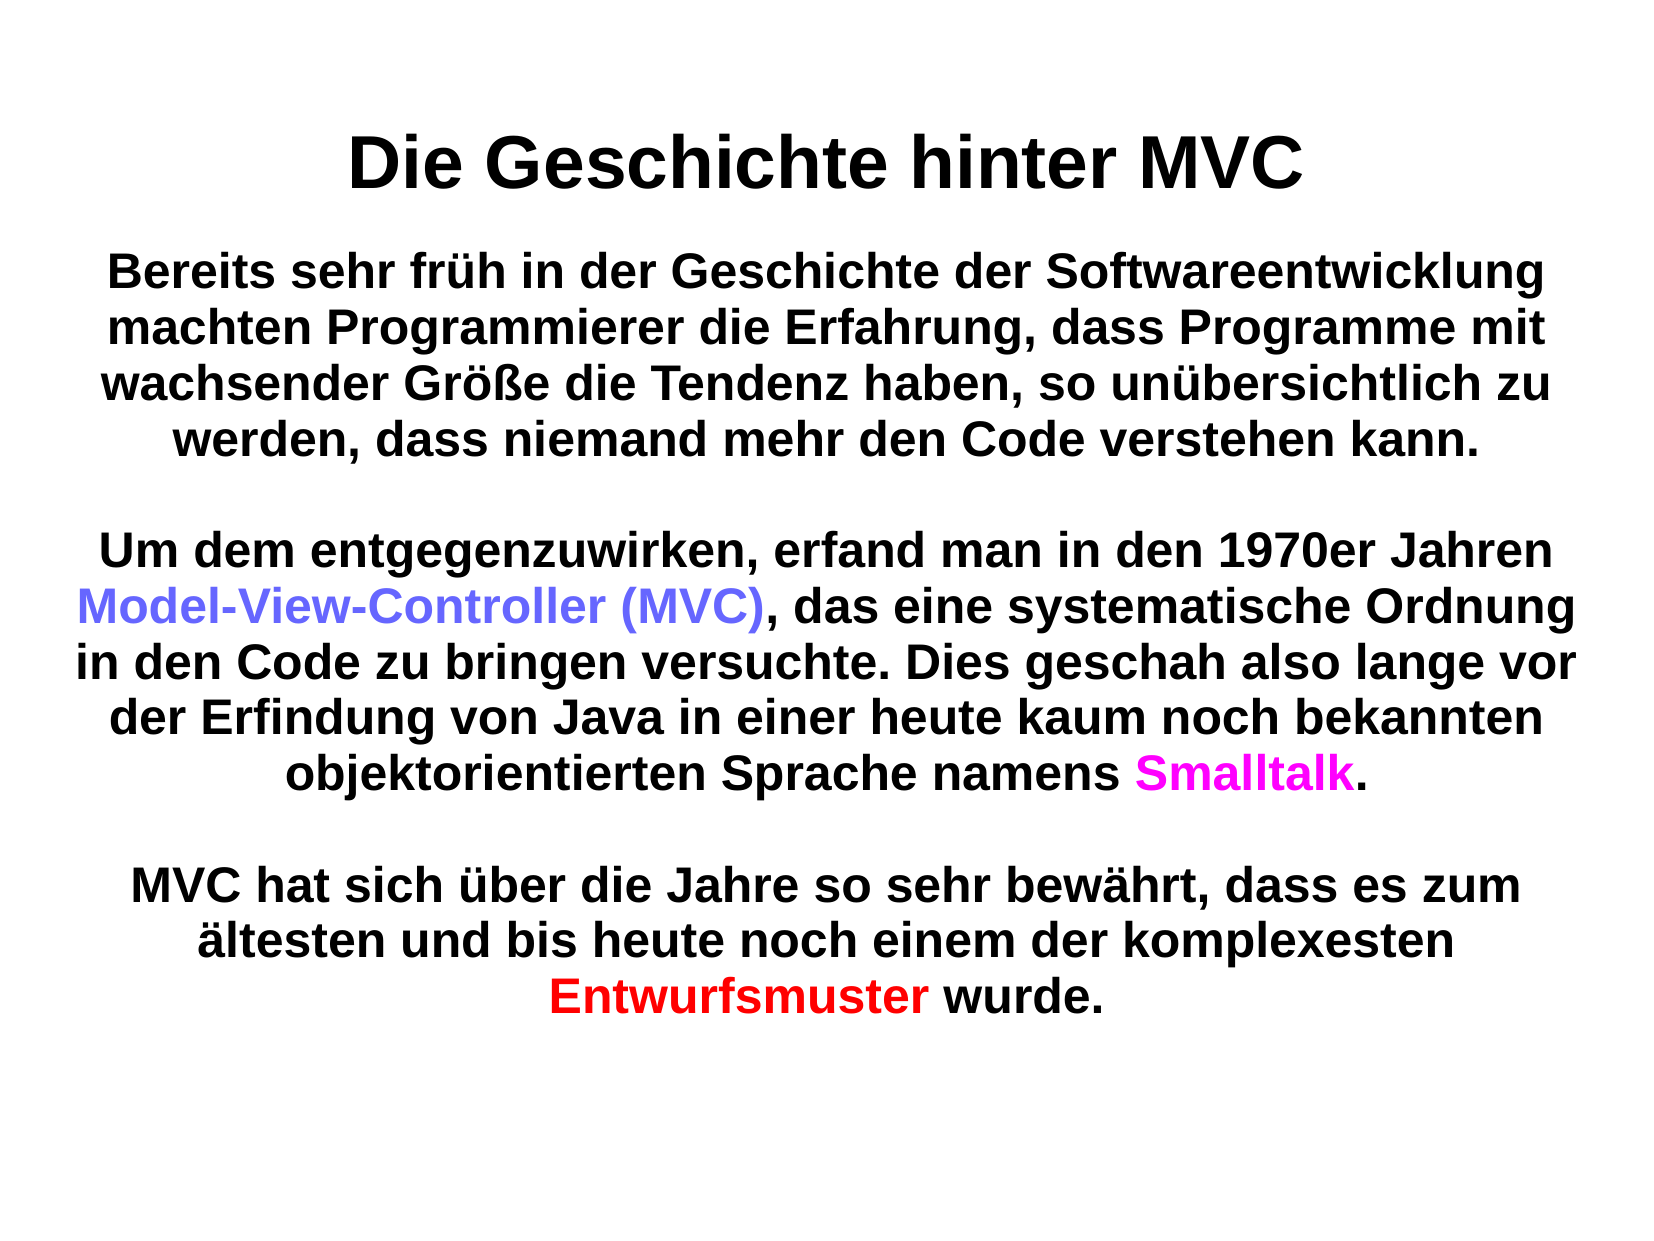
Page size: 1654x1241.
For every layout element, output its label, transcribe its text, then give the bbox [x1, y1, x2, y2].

text_box Bereits sehr früh in der Geschichte der Softwareentwicklung machten Programmierer die Erfahrung, dass Programme mit wachsender Größe die Tendenz haben, so unübersichtlich zu werden, dass niemand mehr den Code verstehen kann. Um dem entgegenzuwirken, erfand man in den 1970er Jahren Model-View-Controller (MVC), das eine systematische Ordnung in den Code zu bringen versuchte. Dies geschah also lange vor der Erfindung von Java in einer heute kaum noch bekannten objektorientierten Sprache namens Smalltalk. MVC hat sich über die Jahre so sehr bewährt, dass es zum ältesten und bis heute noch einem der komplexesten Entwurfsmuster wurde. [59, 236, 1595, 1032]
title Die Geschichte hinter MVC [88, 88, 1565, 236]
